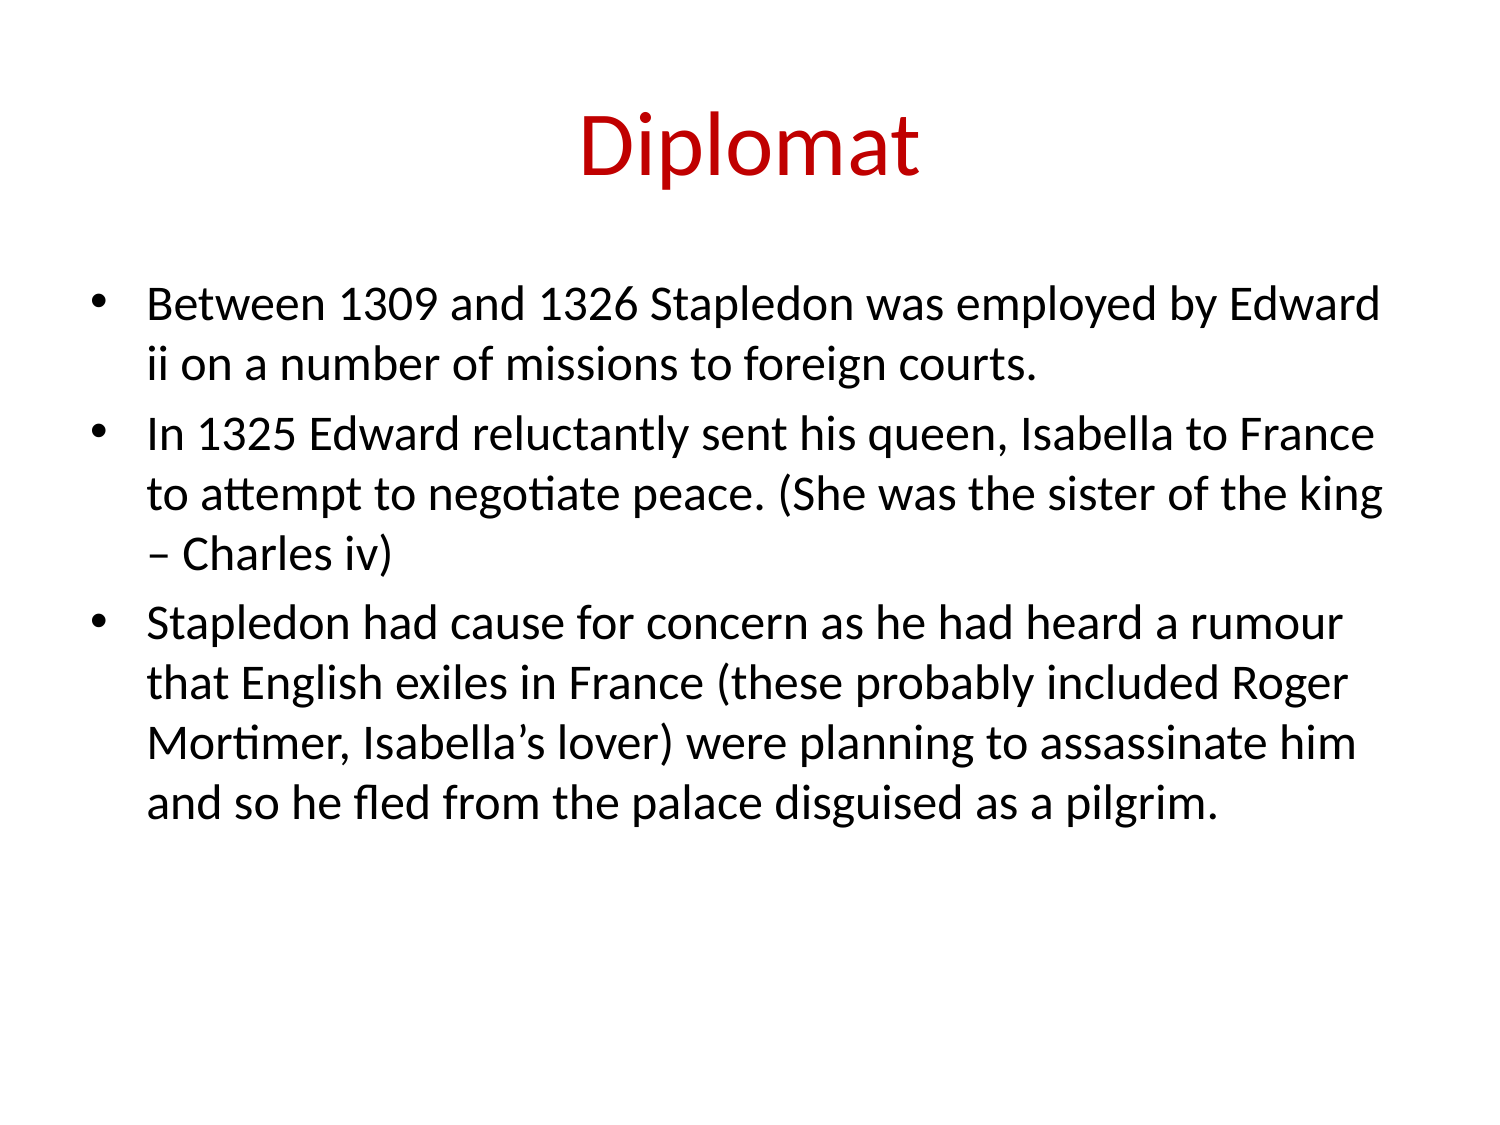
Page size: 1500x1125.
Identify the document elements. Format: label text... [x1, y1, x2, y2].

list Between 1309 and 1326 Stapledon was employed by Edward ii on a number of missions to foreign courts. In 1325 Edward reluctantly sent his queen, Isabella to France to attempt to negotiate peace. (She was the sister of the king – Charles iv) Stapledon had cause for concern as he had heard a rumour that English exiles in France (these probably included Roger Mortimer, Isabella’s lover) were planning to assassinate him and so he fled from the palace disguised as a pilgrim. [75, 262, 1425, 1005]
title Diplomat [75, 45, 1425, 233]
